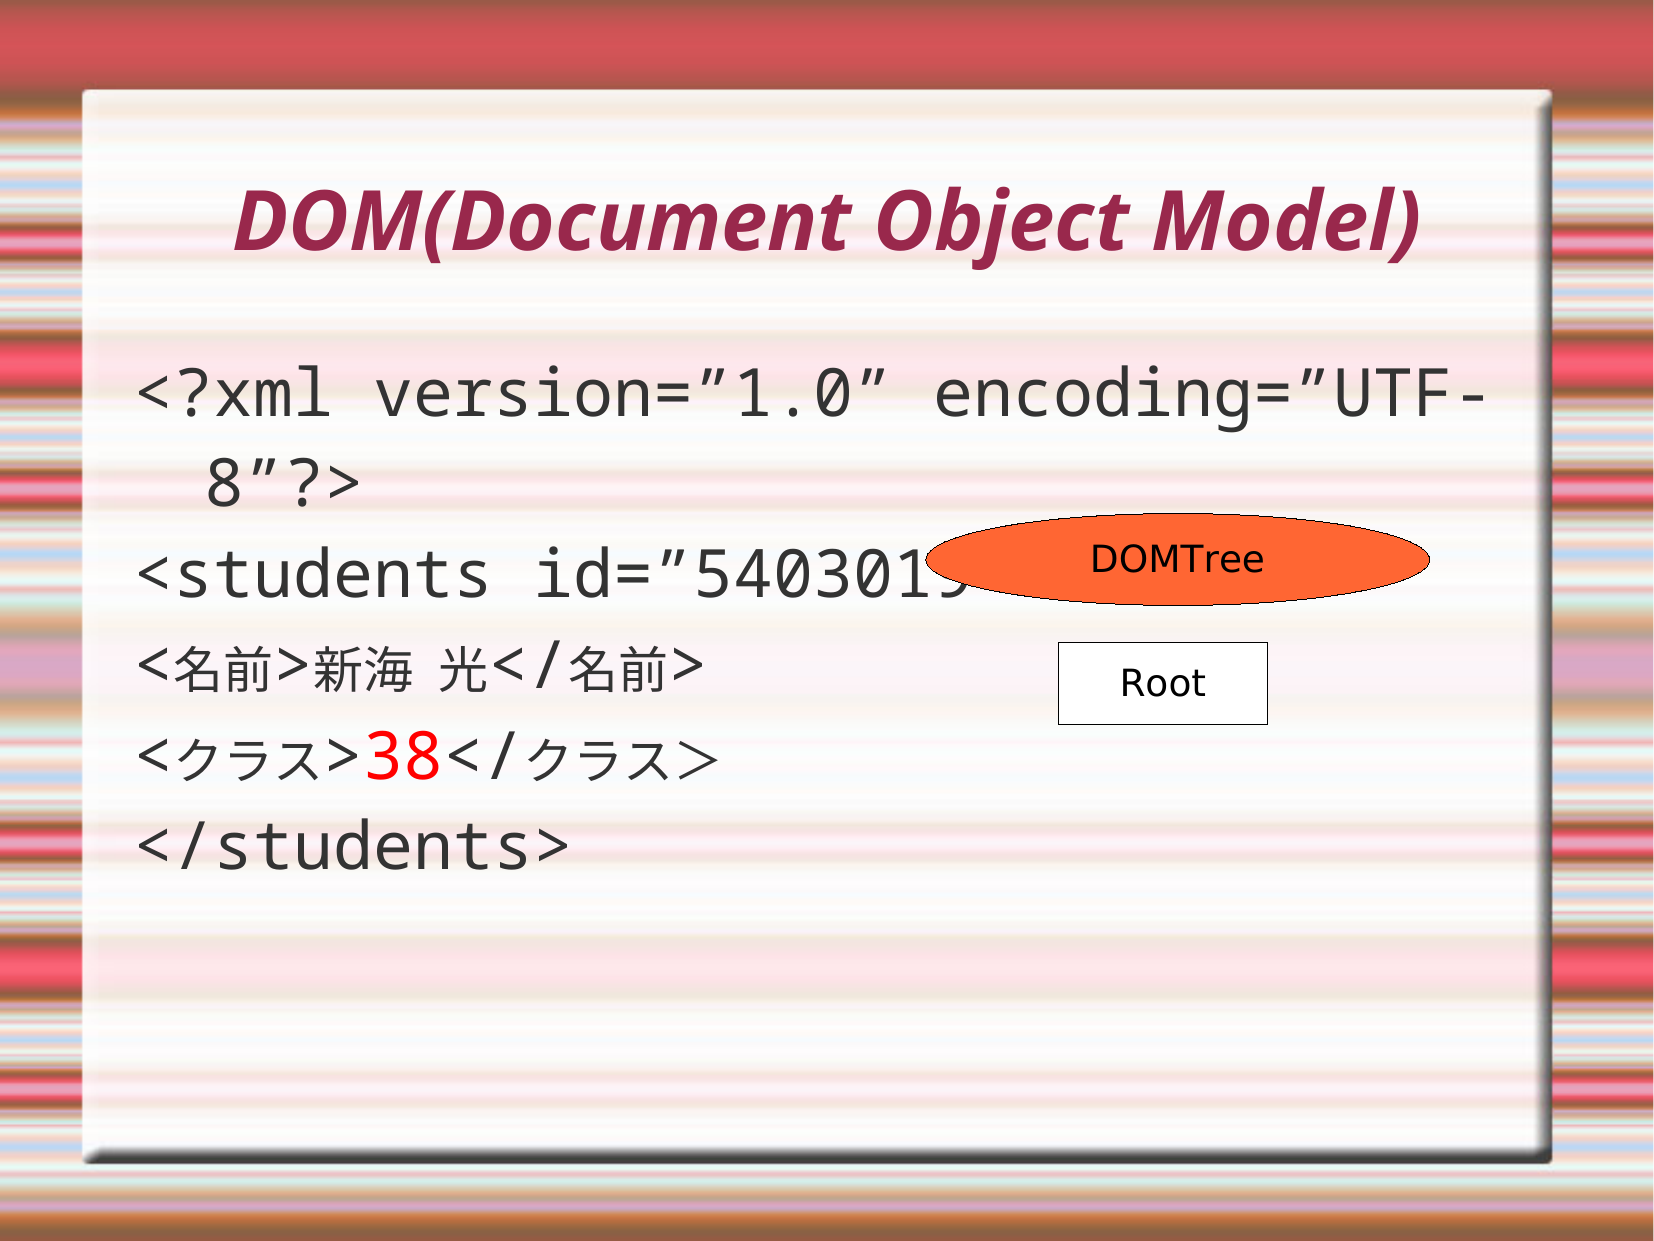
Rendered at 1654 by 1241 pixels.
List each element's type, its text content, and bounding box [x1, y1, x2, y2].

picture [0, 0, 1654, 1241]
text_box Root [1058, 642, 1268, 725]
title DOM(Document Object Model) [121, 114, 1534, 322]
text_box DOMTree [925, 513, 1430, 606]
list <?xml version=”1.0” encoding=”UTF-8”?> <students id=”5403019”> <名前>新海 光</名前> <クラス>38</クラス＞ </students> [121, 344, 1534, 1127]
